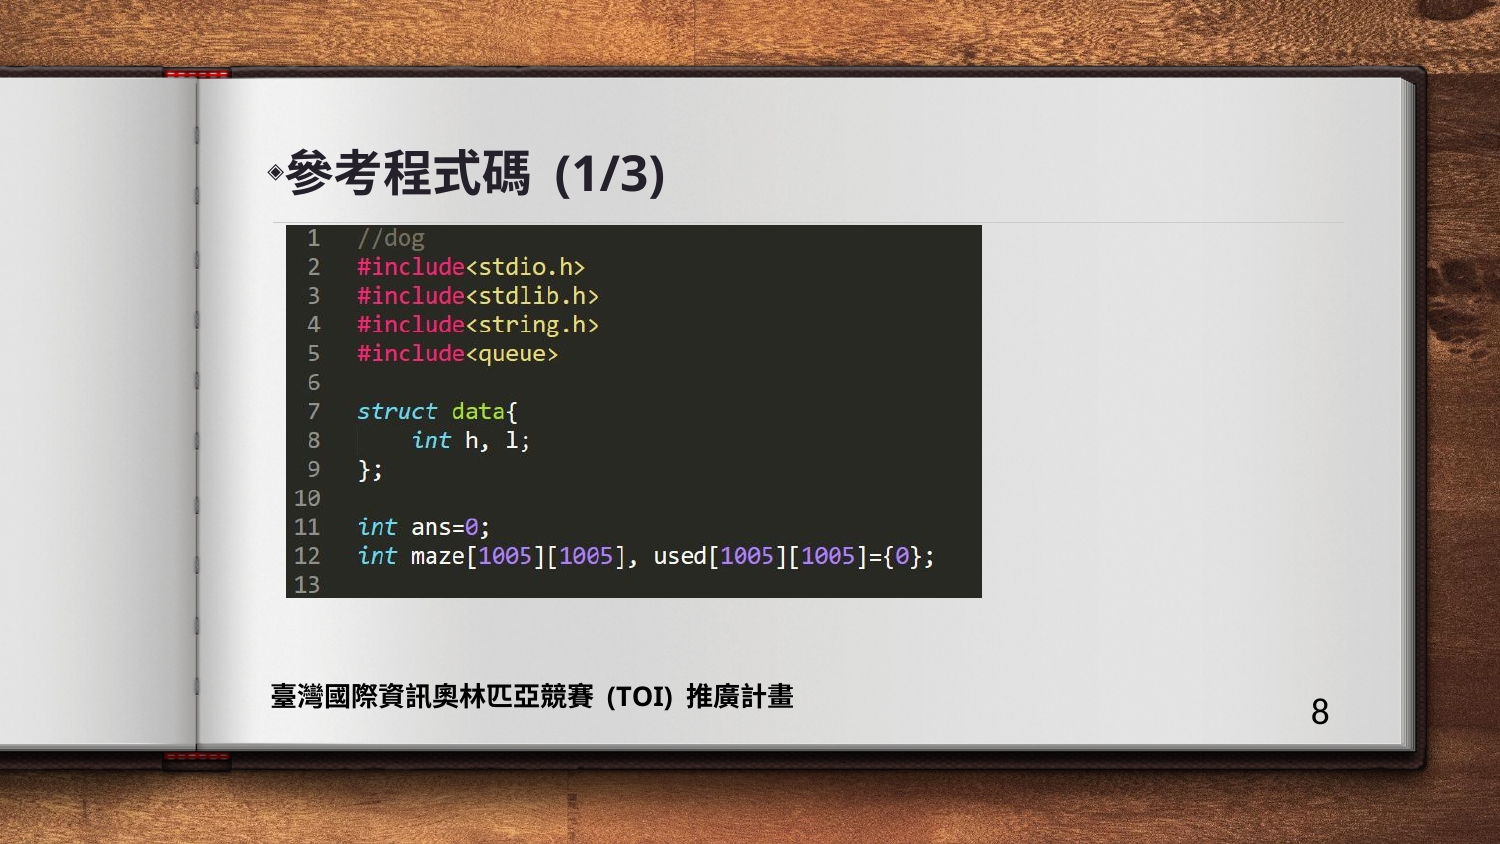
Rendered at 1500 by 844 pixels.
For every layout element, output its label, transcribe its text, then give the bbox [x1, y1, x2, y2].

picture [286, 226, 982, 598]
text_box 8 [1295, 672, 1386, 737]
list 參考程式碼 (1/3) [252, 126, 746, 216]
